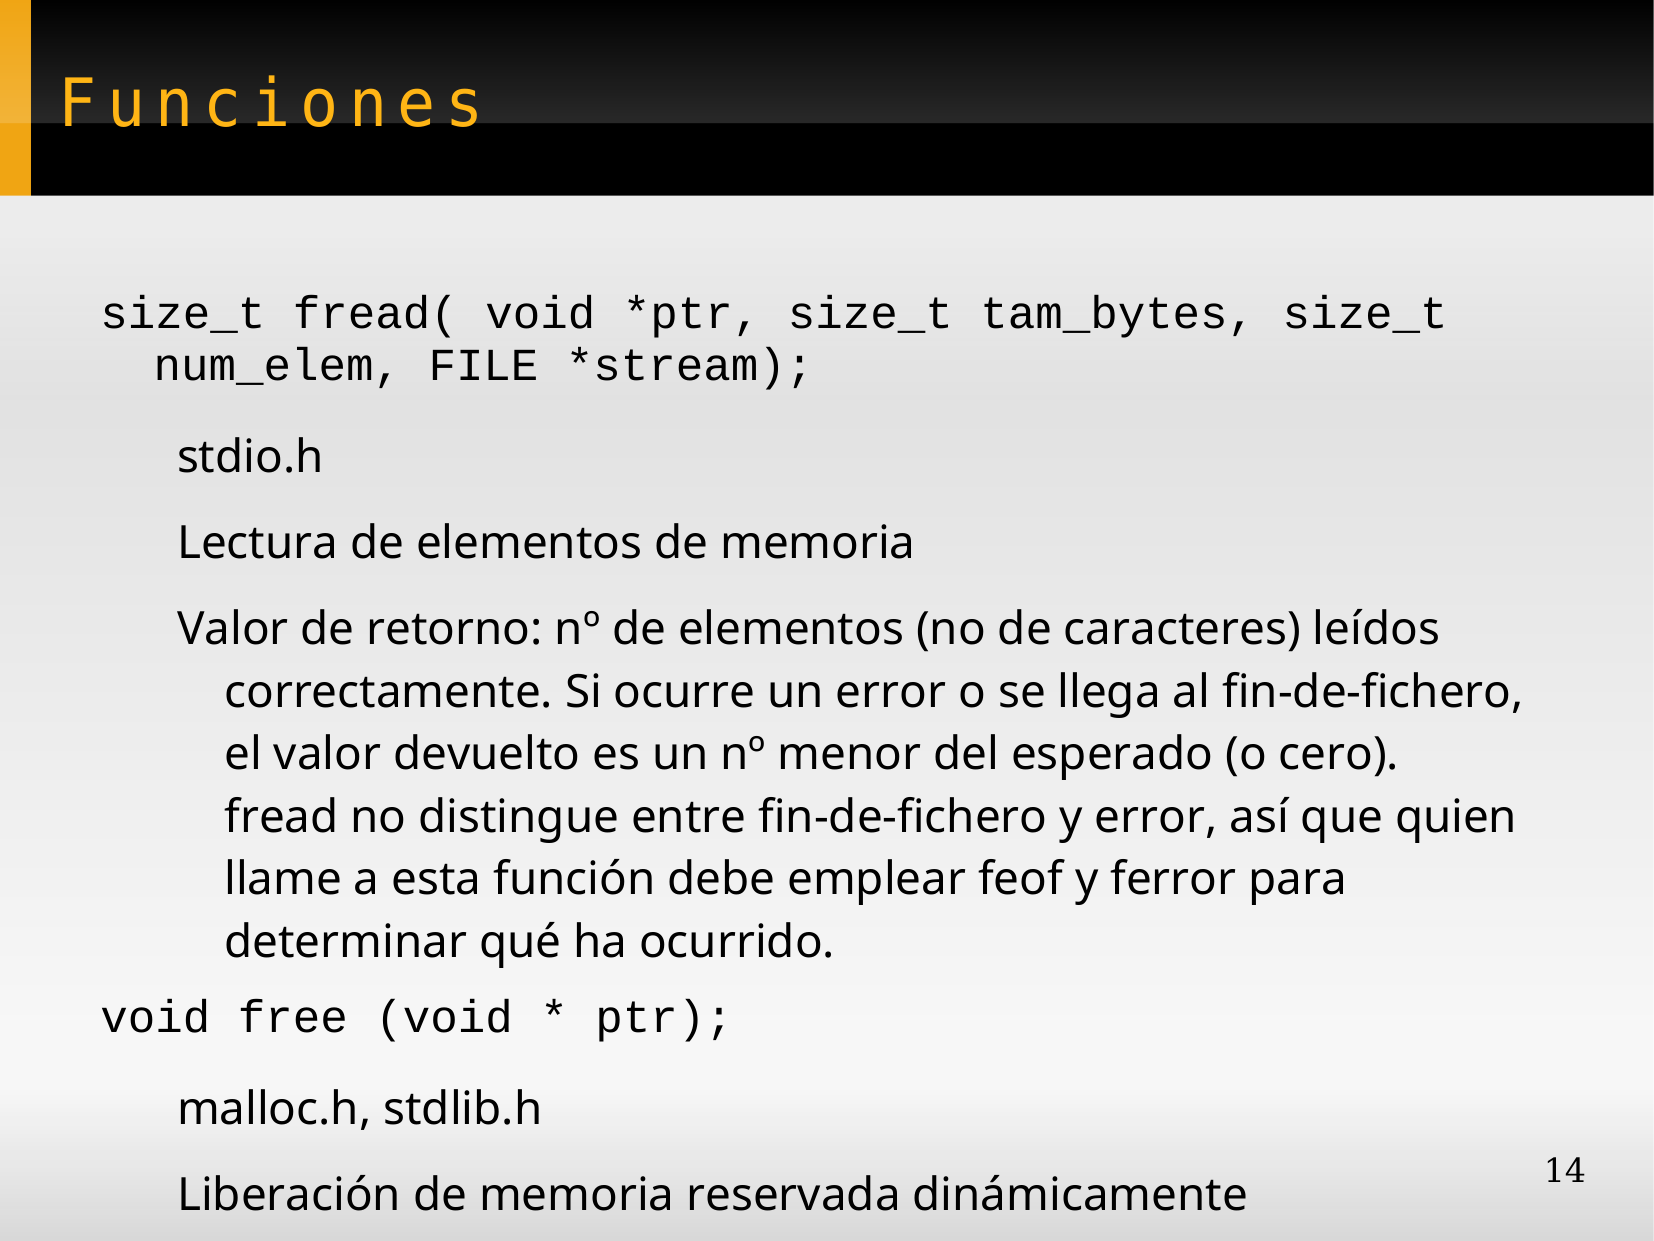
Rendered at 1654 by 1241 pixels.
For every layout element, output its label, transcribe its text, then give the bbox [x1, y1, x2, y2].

picture [0, 0, 1654, 1241]
list size_t fread( void *ptr, size_t tam_bytes, size_t num_elem, FILE *stream); stdio.h Lectura de elementos de memoria Valor de retorno: nº de elementos (no de caracteres) leídos correctamente. Si ocurre un error o se llega al fin-de-fichero, el valor devuelto es un nº menor del esperado (o cero). fread no distingue entre fin-de-fichero y error, así que quien llame a esta función debe emplear feof y ferror para determinar qué ha ocurrido. void free (void * ptr); malloc.h, stdlib.h Liberación de memoria reservada dinámicamente [82, 290, 1571, 1152]
title Funciones [59, 29, 1506, 178]
